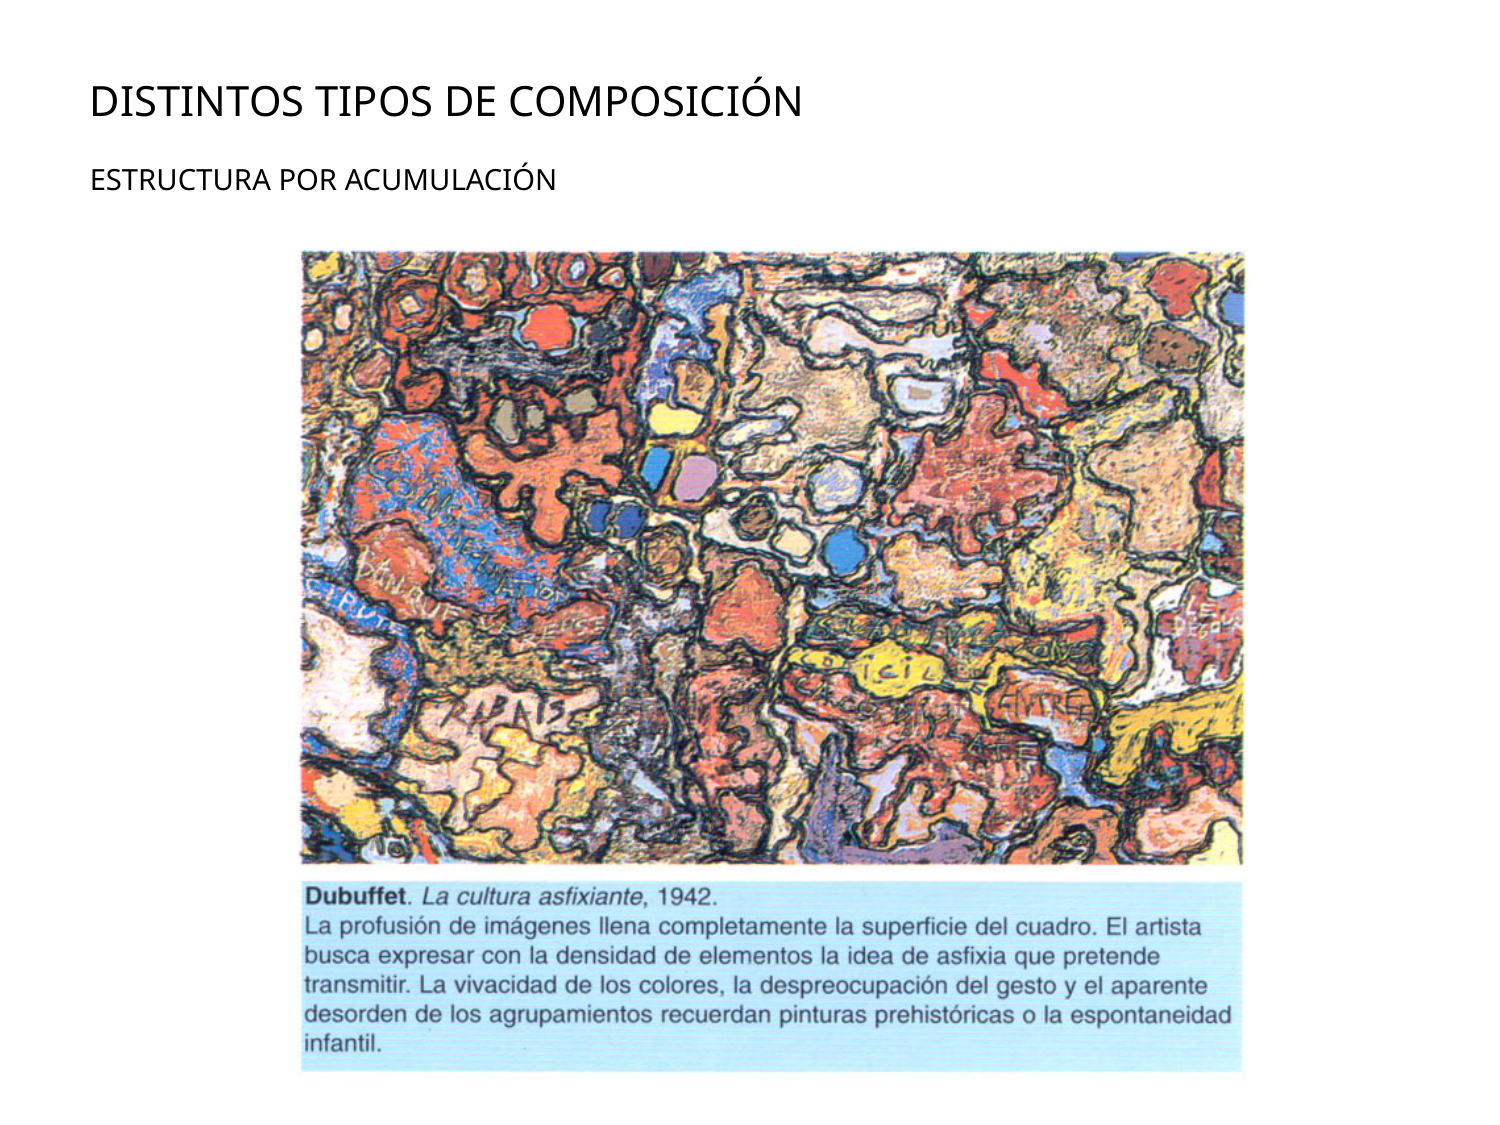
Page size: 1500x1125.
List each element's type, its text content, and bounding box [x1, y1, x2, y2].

picture [287, 232, 1263, 1093]
text_box DISTINTOS TIPOS DE COMPOSICIÓN ESTRUCTURA POR ACUMULACIÓN [75, 45, 1425, 233]
